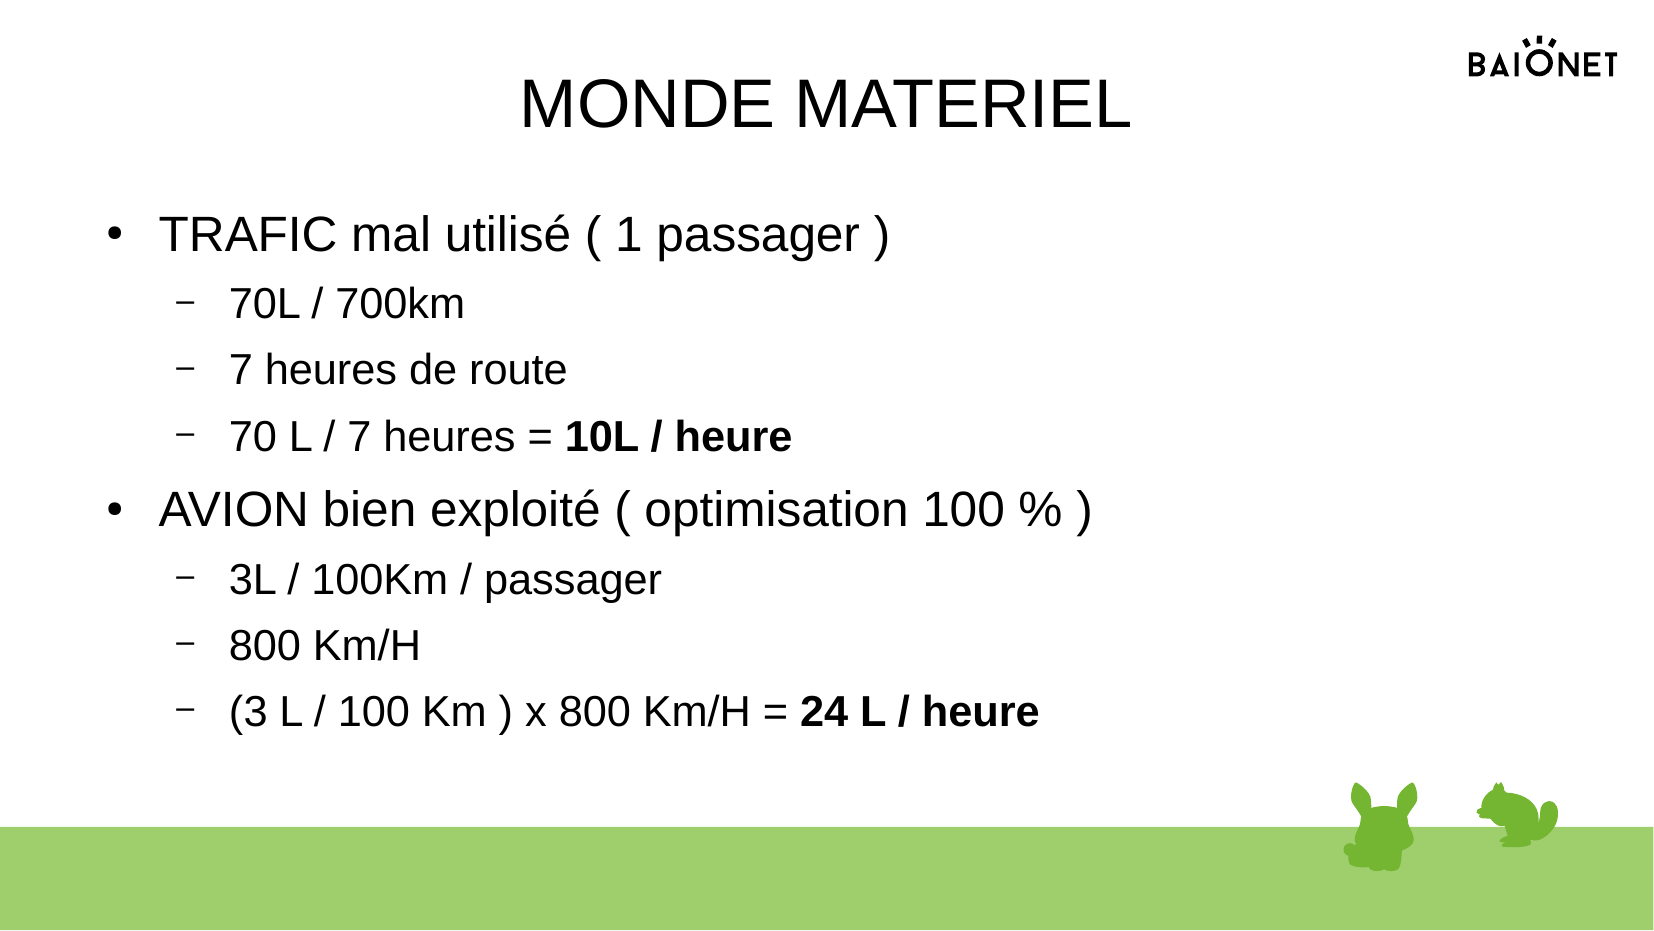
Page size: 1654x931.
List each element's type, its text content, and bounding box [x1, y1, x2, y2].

list TRAFIC mal utilisé ( 1 passager ) 70L / 700km 7 heures de route 70 L / 7 heures = 10L / heure AVION bien exploité ( optimisation 100 % ) 3L / 100Km / passager 800 Km/H (3 L / 100 Km ) x 800 Km/H = 24 L / heure [88, 206, 1565, 739]
picture [1461, 29, 1625, 82]
title MONDE MATERIEL [88, 29, 1565, 178]
